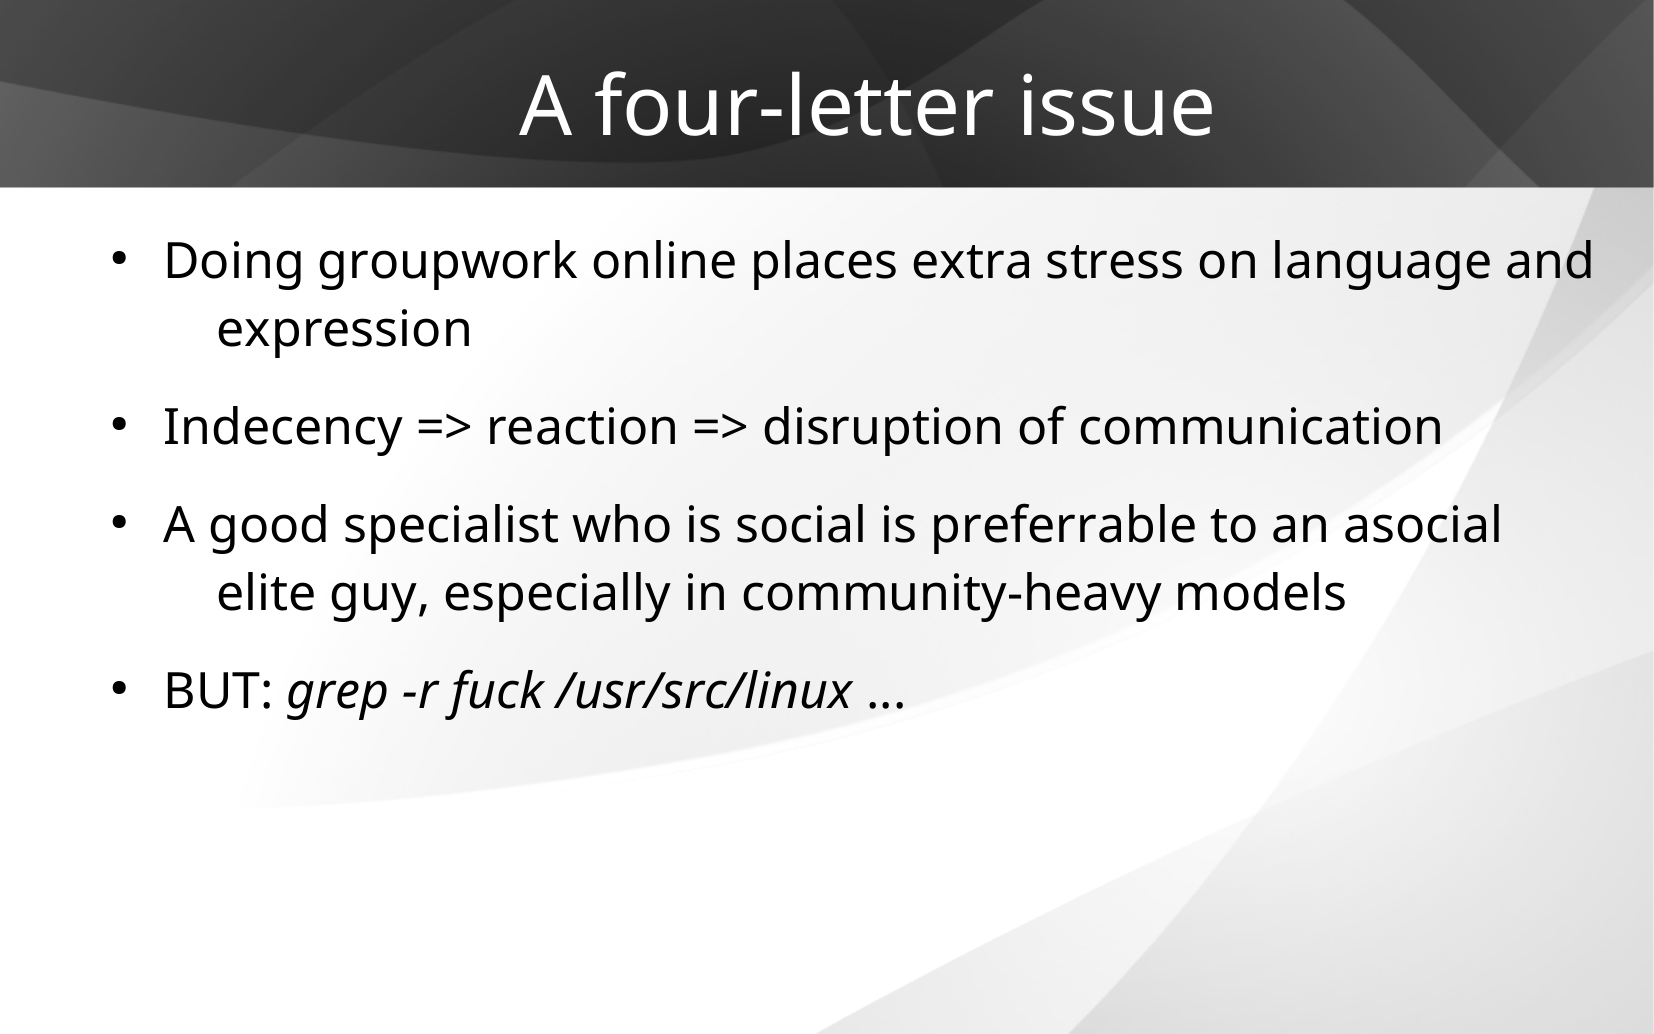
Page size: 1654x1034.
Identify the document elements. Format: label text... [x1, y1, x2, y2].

list Doing groupwork online places extra stress on language and expression Indecency => reaction => disruption of communication A good specialist who is social is preferrable to an asocial elite guy, especially in community-heavy models BUT: grep -r fuck /usr/src/linux ... [75, 225, 1613, 1013]
picture [0, 0, 1654, 1034]
title A four-letter issue [124, 0, 1613, 208]
